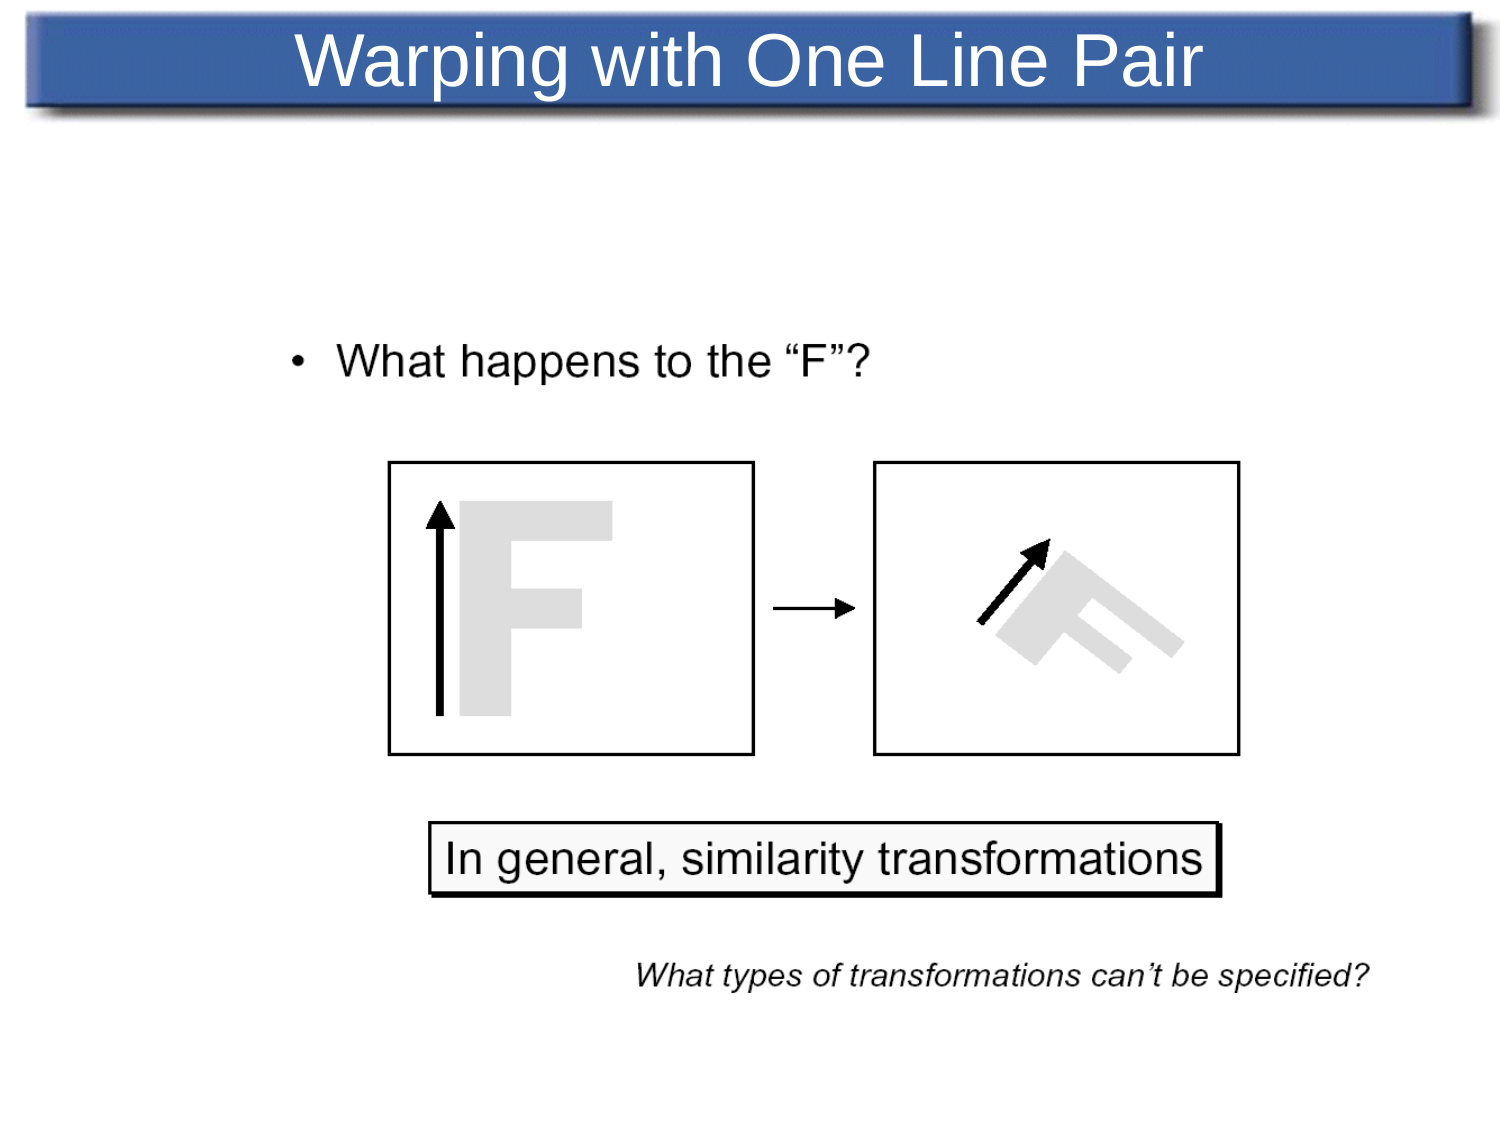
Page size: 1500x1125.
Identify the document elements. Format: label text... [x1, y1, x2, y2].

picture [281, 330, 1382, 1007]
picture [24, 9, 1500, 125]
title Warping with One Line Pair [110, 3, 1389, 110]
